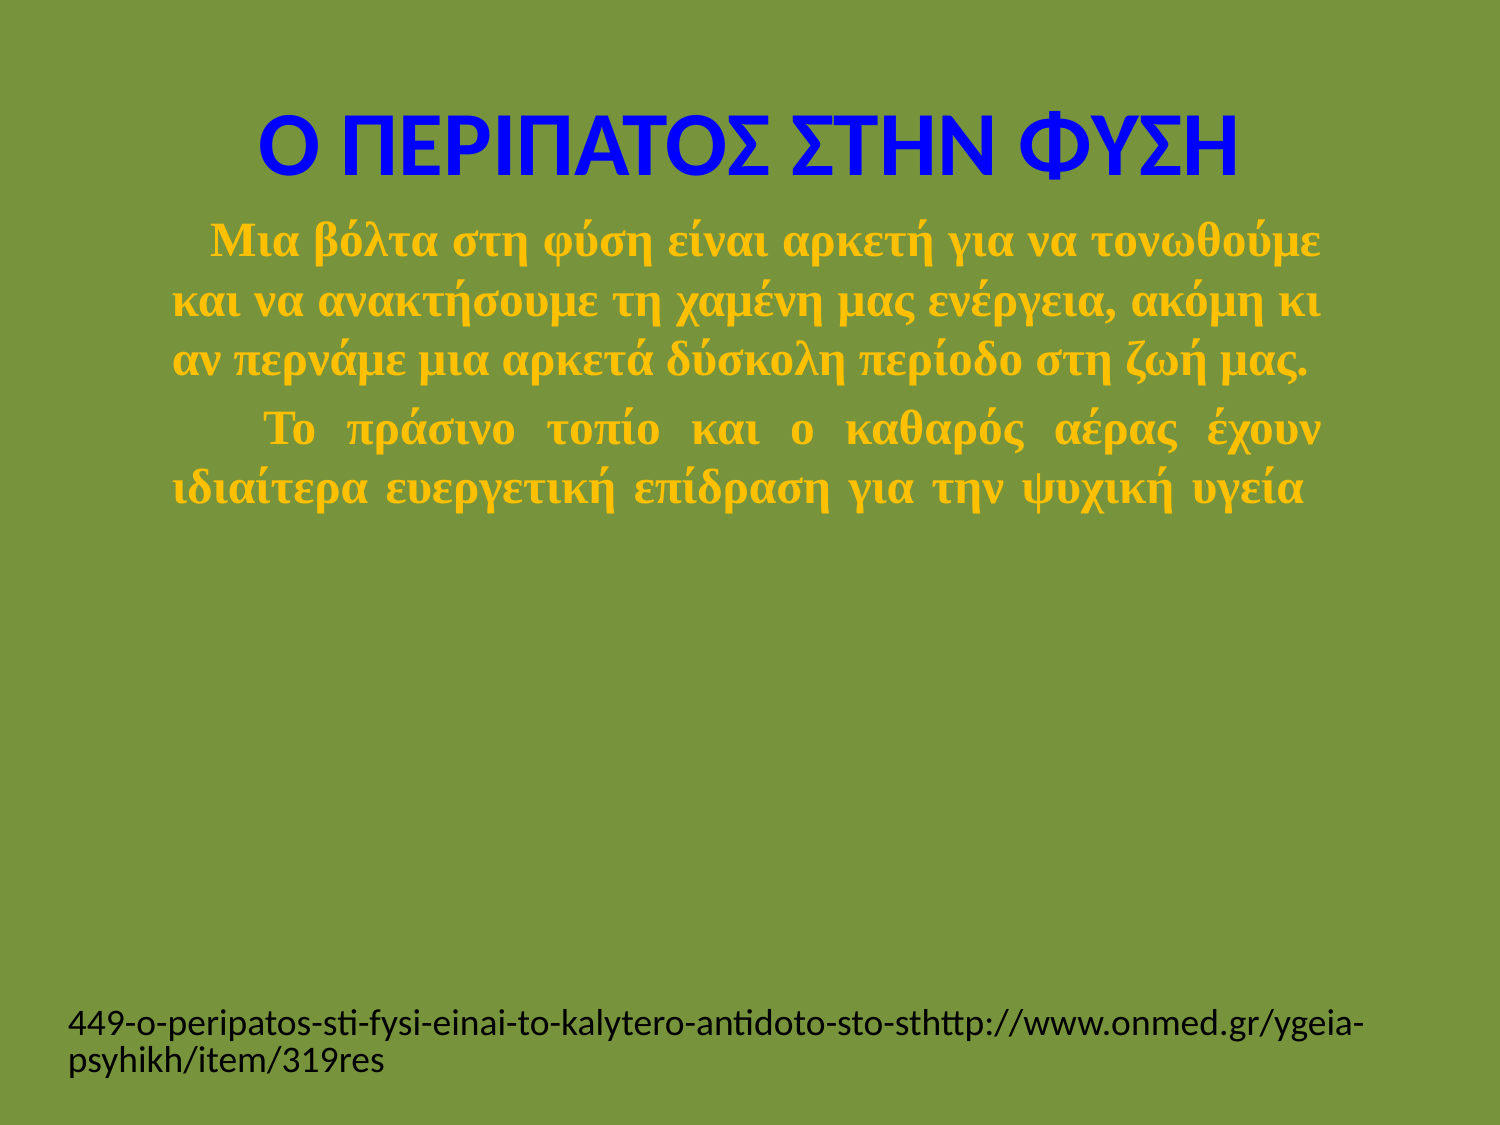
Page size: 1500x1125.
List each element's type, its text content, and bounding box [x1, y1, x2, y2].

text_box 449-o-peripatos-sti-fysi-einai-to-kalytero-antidoto-sto-sthttp://www.onmed.gr/ygeia-psyhikh/item/319res [53, 999, 1424, 1106]
list Μια βόλτα στη φύση είναι αρκετή για να τονωθούμε και να ανακτήσουμε τη χαμένη μας ενέργεια, ακόμη κι αν περνάμε μια αρκετά δύσκολη περίοδο στη ζωή μας. Το πράσινο τοπίο και ο καθαρός αέρας έχουν ιδιαίτερα ευεργετική επίδραση για την ψυχική υγεία [157, 200, 1353, 646]
title Ο ΠΕΡΙΠΑΤΟΣ ΣΤΗΝ ΦΥΣΗ [75, 45, 1425, 233]
